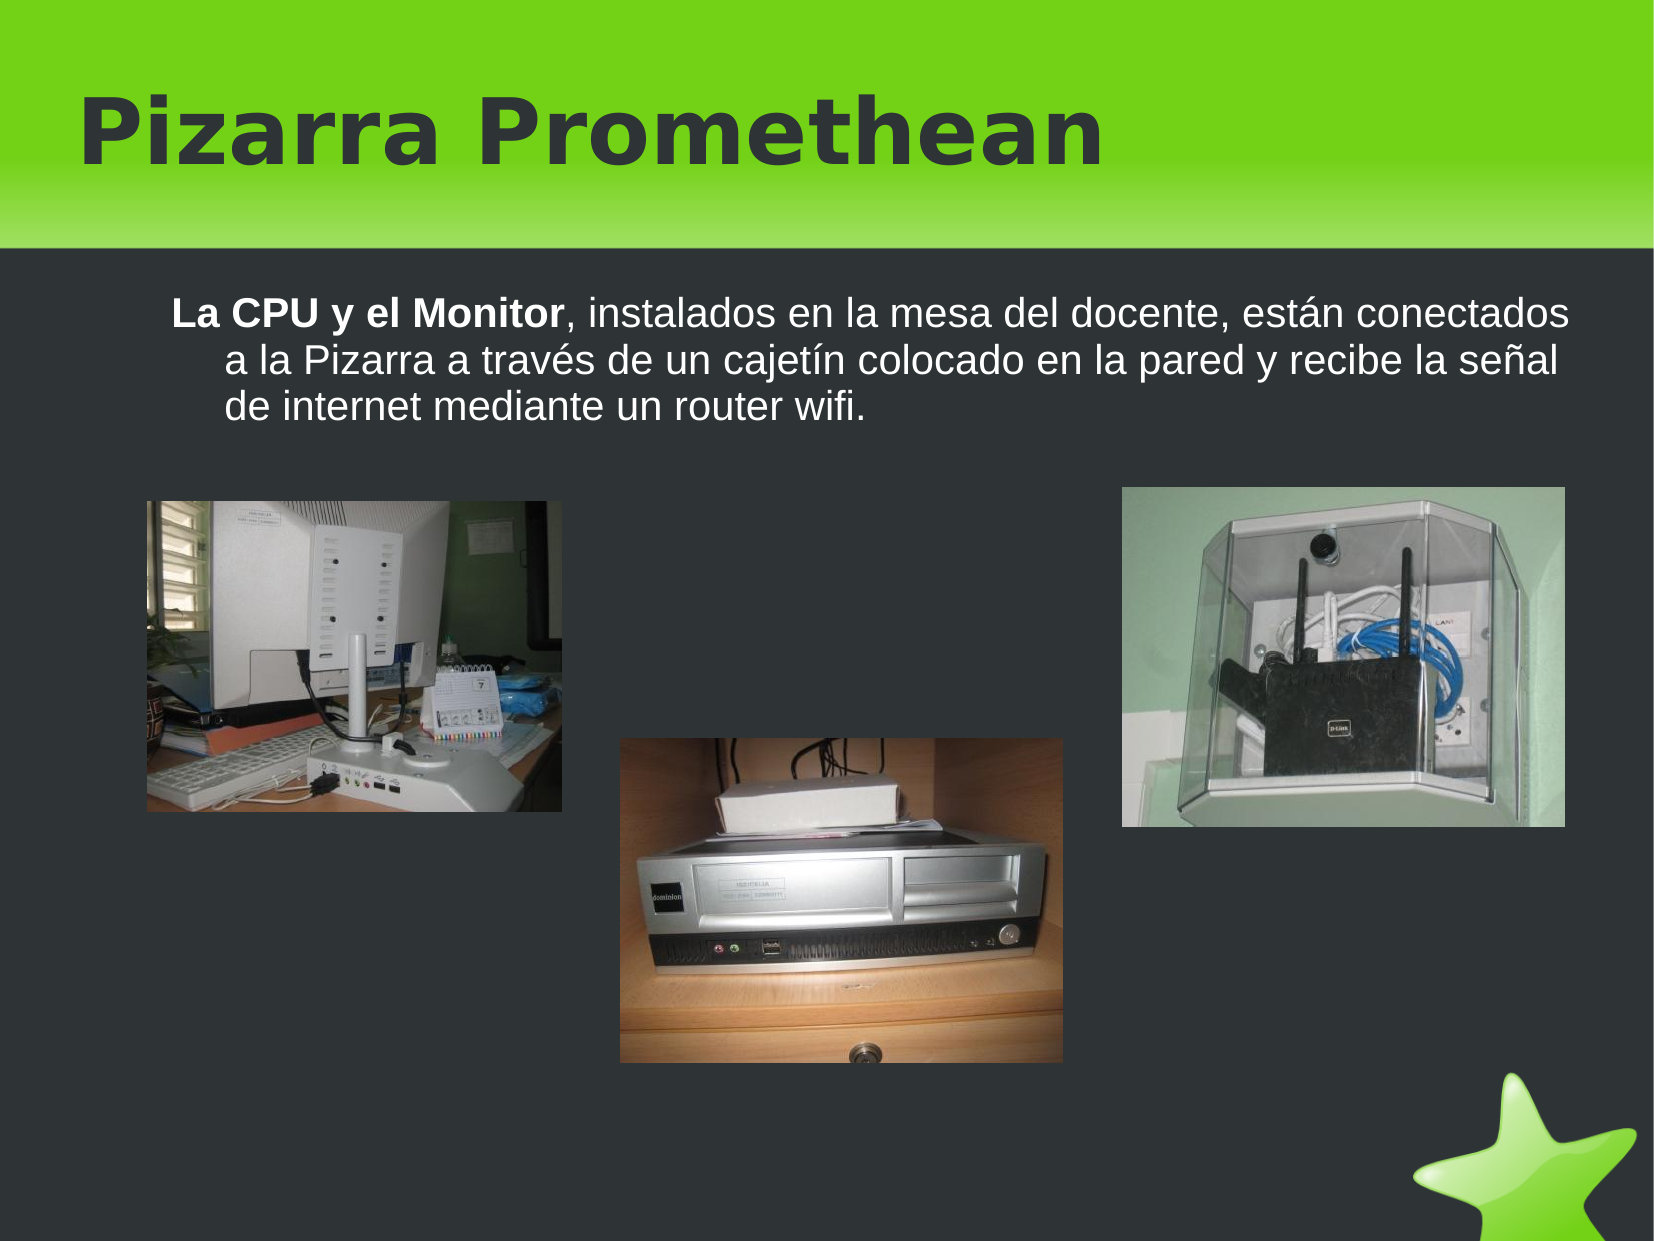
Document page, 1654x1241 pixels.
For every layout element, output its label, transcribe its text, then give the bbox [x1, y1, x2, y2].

title Pizarra Promethean [76, 36, 1565, 229]
picture [0, 0, 1654, 1241]
list La CPU y el Monitor, instalados en la mesa del docente, están conectados a la Pizarra a través de un cajetín colocado en la pared y recibe la señal de internet mediante un router wifi. [82, 290, 1571, 1094]
